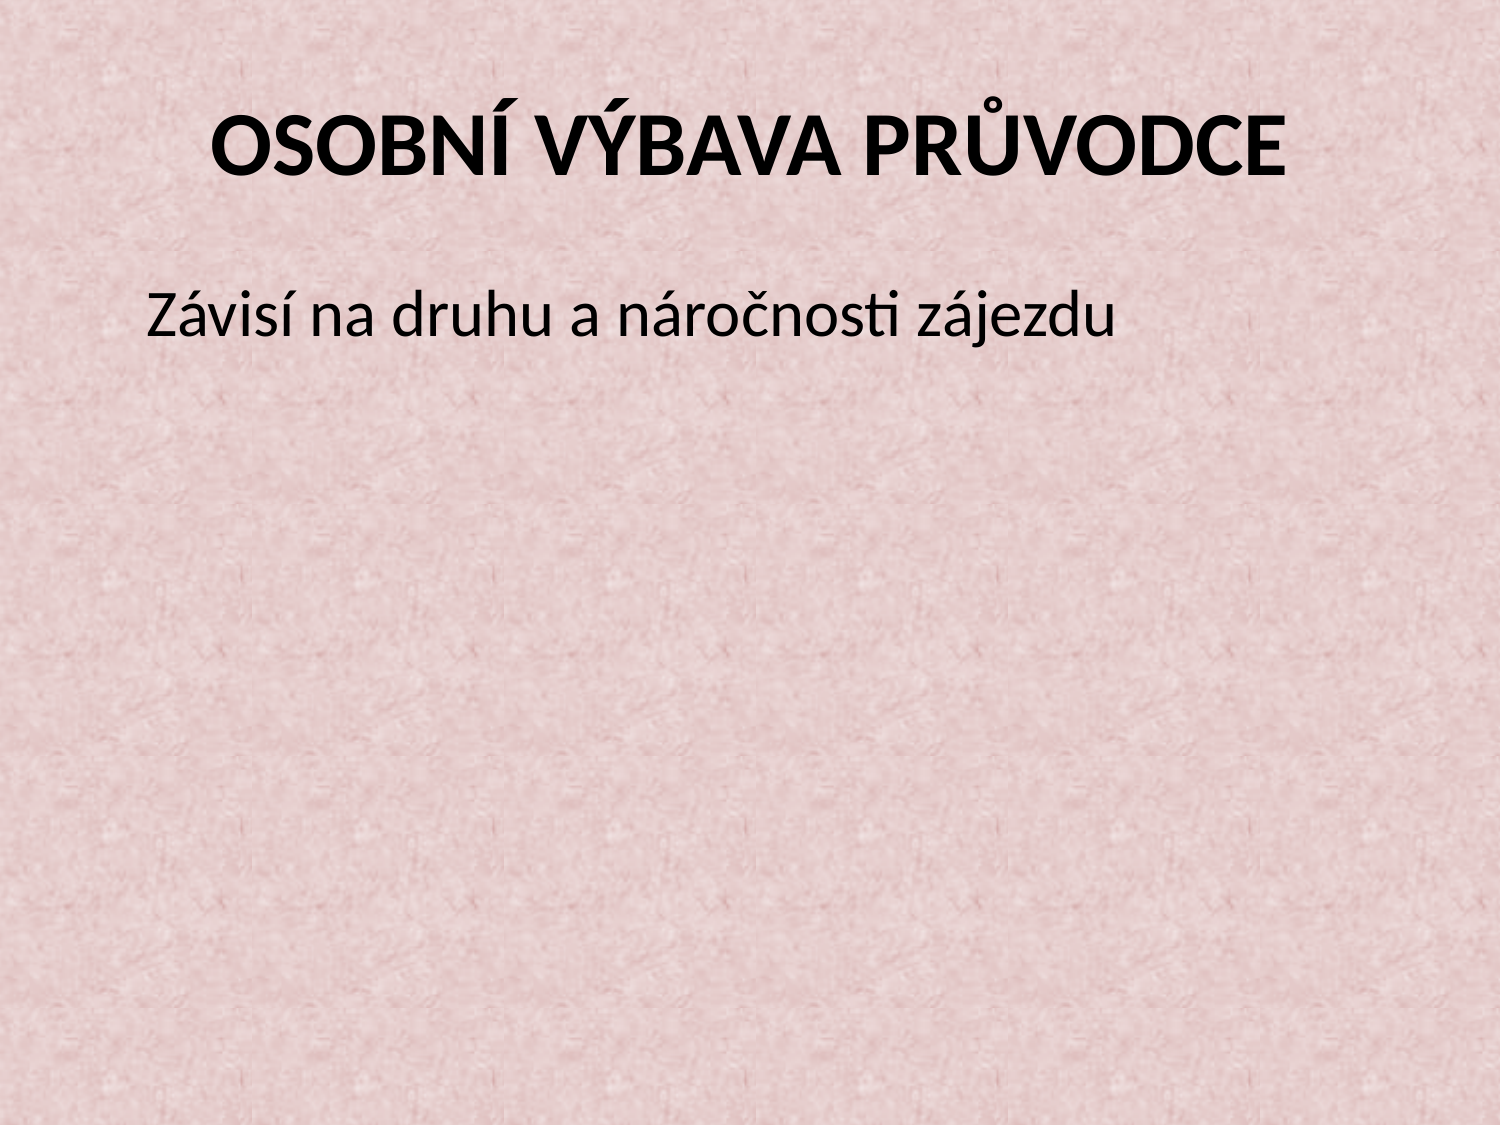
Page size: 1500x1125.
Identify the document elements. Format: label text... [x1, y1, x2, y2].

title Osobní výbava průvodce [75, 45, 1426, 233]
list Závisí na druhu a náročnosti zájezdu [75, 262, 1426, 1005]
